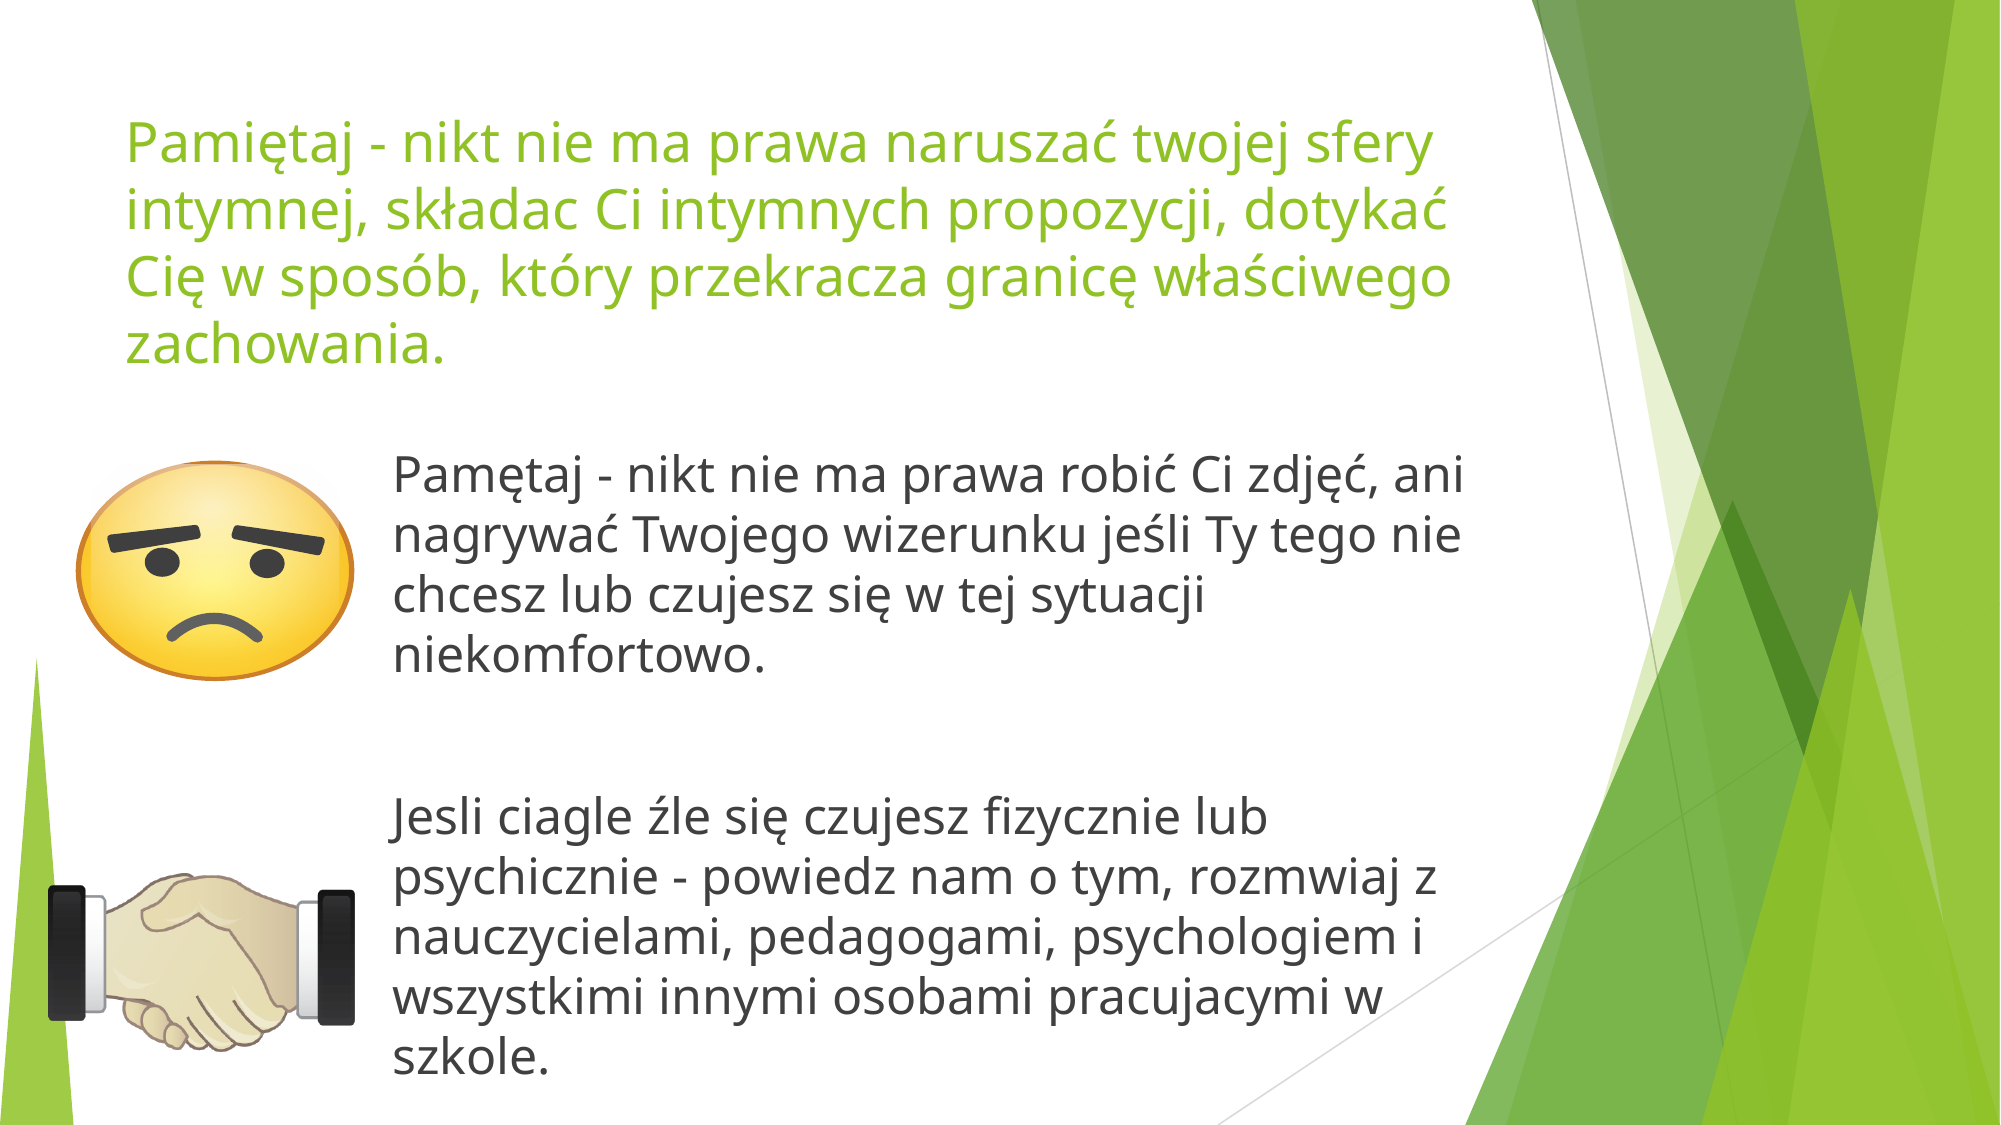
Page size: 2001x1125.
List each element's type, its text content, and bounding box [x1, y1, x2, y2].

picture [48, 873, 355, 1052]
picture [75, 460, 355, 682]
title Pamiętaj - nikt nie ma prawa naruszać twojej sfery intymnej, składac Ci intymnych propozycji, dotykać Cię w sposób, który przekracza granicę właściwego zachowania. [111, 99, 1522, 317]
list Pamętaj - nikt nie ma prawa robić Ci zdjęć, ani nagrywać Twojego wizerunku jeśli Ty tego nie chcesz lub czujesz się w tej sytuacji niekomfortowo. Jesli ciagle źle się czujesz fizycznie lub psychicznie - powiedz nam o tym, rozmwiaj z nauczycielami, pedagogami, psychologiem i wszystkimi innymi osobami pracujacymi w szkole. [377, 354, 1522, 992]
